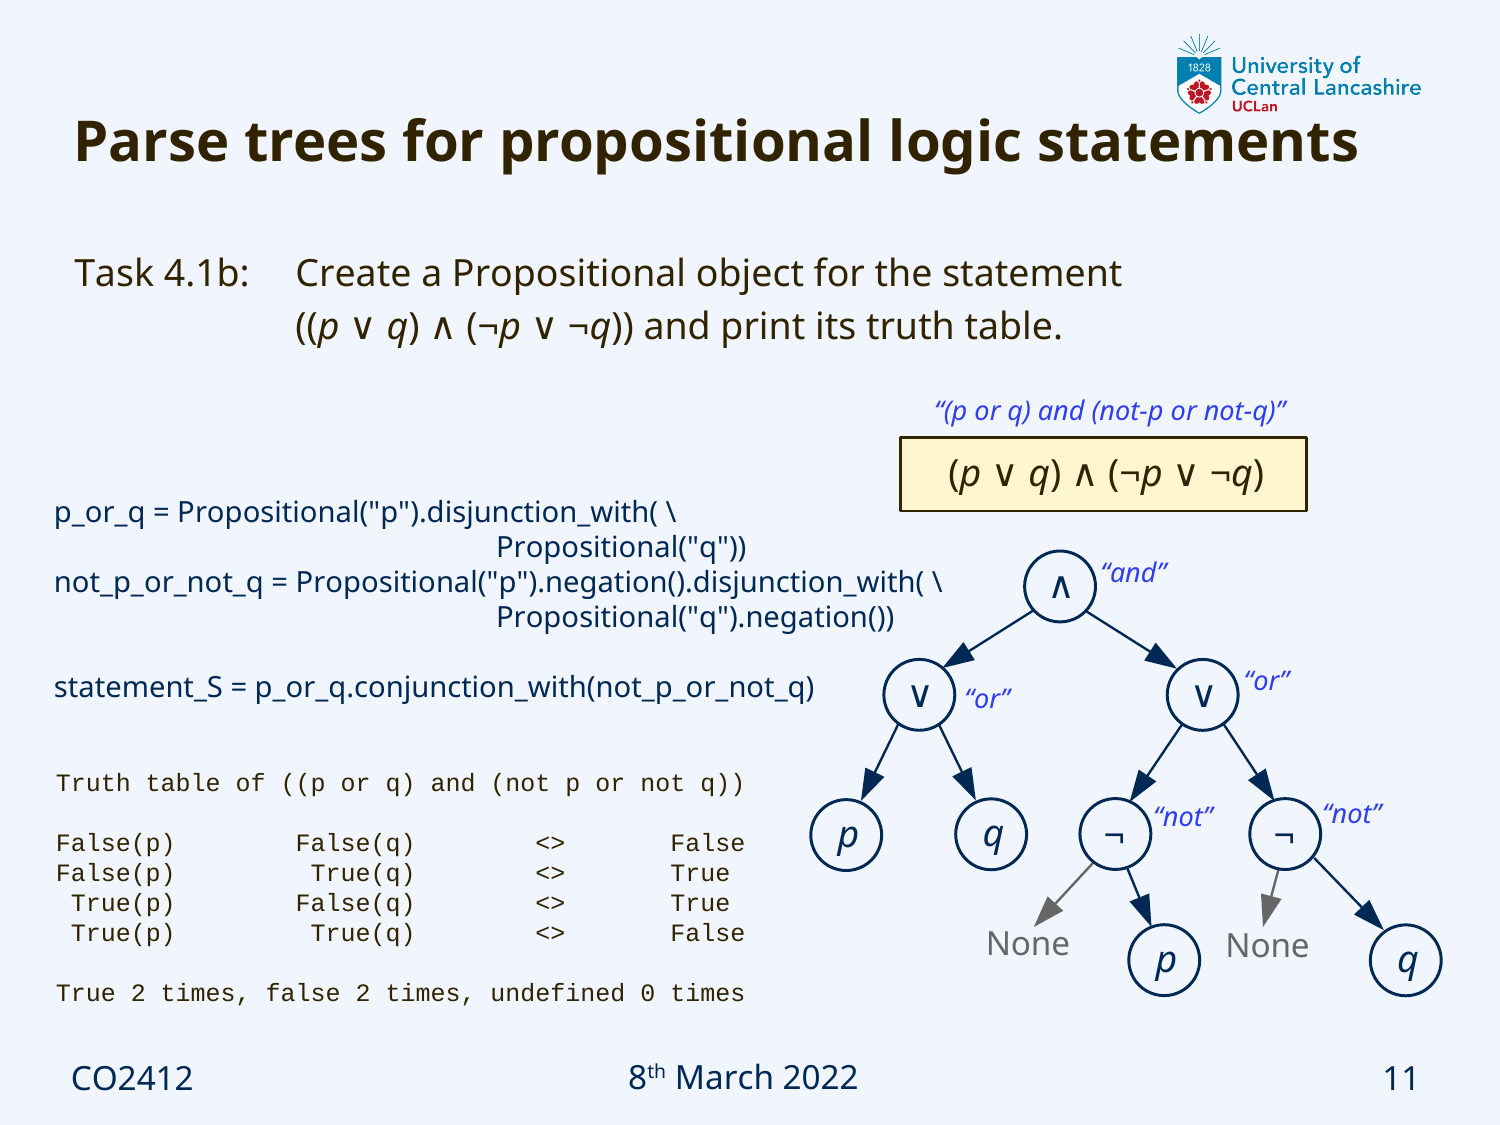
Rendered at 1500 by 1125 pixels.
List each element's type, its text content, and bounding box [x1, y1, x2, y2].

text_box “not” [1134, 791, 1232, 840]
text_box [1212, 502, 1307, 512]
text_box p [1128, 927, 1205, 988]
text_box p_or_q = Propositional("p").disjunction_with( \ Propositional("q")) not_p_or_not_q = Propositional("p").negation().disjunction_with( \ Propositional("q").negation()) statement_S = p_or_q.conjunction_with(not_p_or_not_q) [39, 485, 1212, 711]
text_box [900, 437, 1307, 485]
text_box None [965, 915, 1091, 970]
text_box ∨ [882, 711, 938, 723]
text_box ¬ [1089, 804, 1145, 864]
text_box Task 4.1b: Create a Propositional object for the statement ((p ∨ q) ∧ (¬p ∨ ¬q)) and print its truth table. [59, 234, 1435, 355]
text_box “(p or q) and (not-p or not-q)” [896, 385, 1323, 434]
text_box q [955, 801, 1031, 862]
text_box None [1204, 917, 1331, 972]
text_box ∨ [1166, 662, 1242, 723]
text_box ¬ [1258, 804, 1315, 864]
text_box Truth table of ((p or q) and (not p or not q)) False(p) False(q) <> False False(p) True(q) <> True True(p) False(q) <> True True(p) True(q) <> False True 2 times, false 2 times, undefined 0 times [41, 759, 797, 1039]
text_box “or” [938, 711, 1037, 722]
text_box “or” [1217, 655, 1316, 703]
picture [1177, 34, 1421, 93]
text_box q [1370, 927, 1446, 988]
text_box (p ∨ q) ∧ (¬p ∨ ¬q) [905, 441, 1308, 502]
text_box “not” [1302, 788, 1401, 837]
title Parse trees for propositional logic statements [58, 93, 1475, 186]
text_box p [810, 802, 887, 863]
